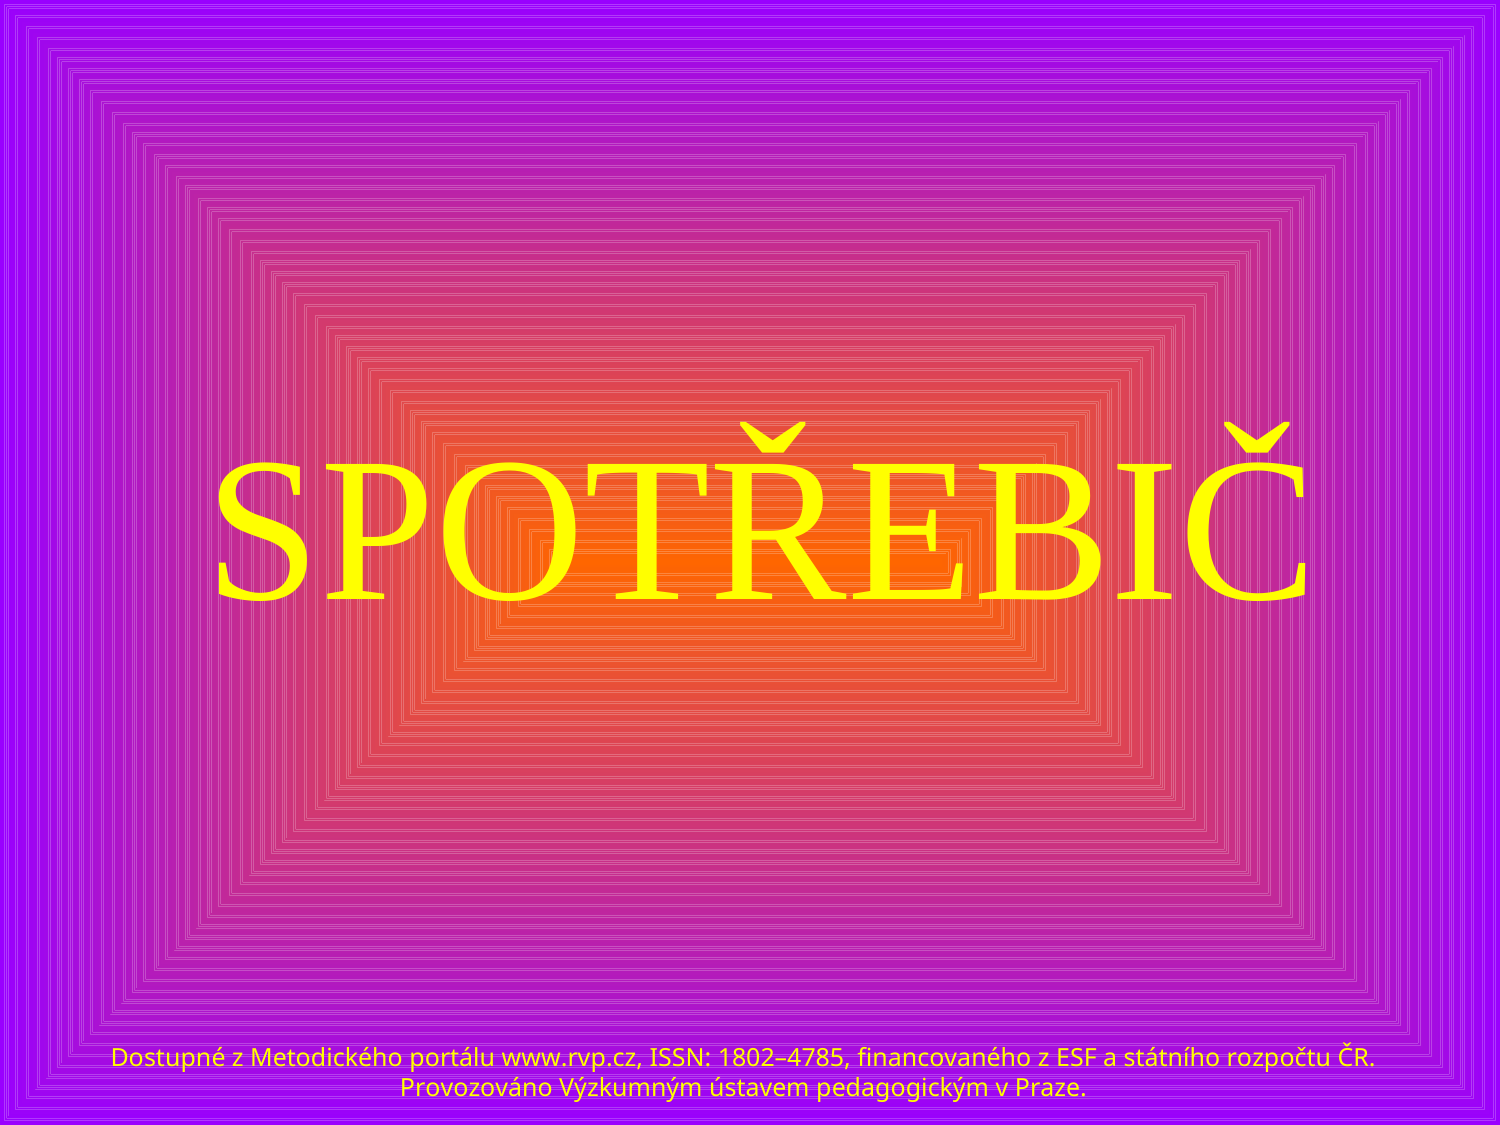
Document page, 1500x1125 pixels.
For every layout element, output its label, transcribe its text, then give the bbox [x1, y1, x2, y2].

text_box Dostupné z Metodického portálu www.rvp.cz, ISSN: 1802–4785, financovaného z ESF a státního rozpočtu ČR. Provozováno Výzkumným ústavem pedagogickým v Praze. [35, 1041, 1454, 1102]
text_box SPOTŘEBIČ [100, 385, 1424, 896]
